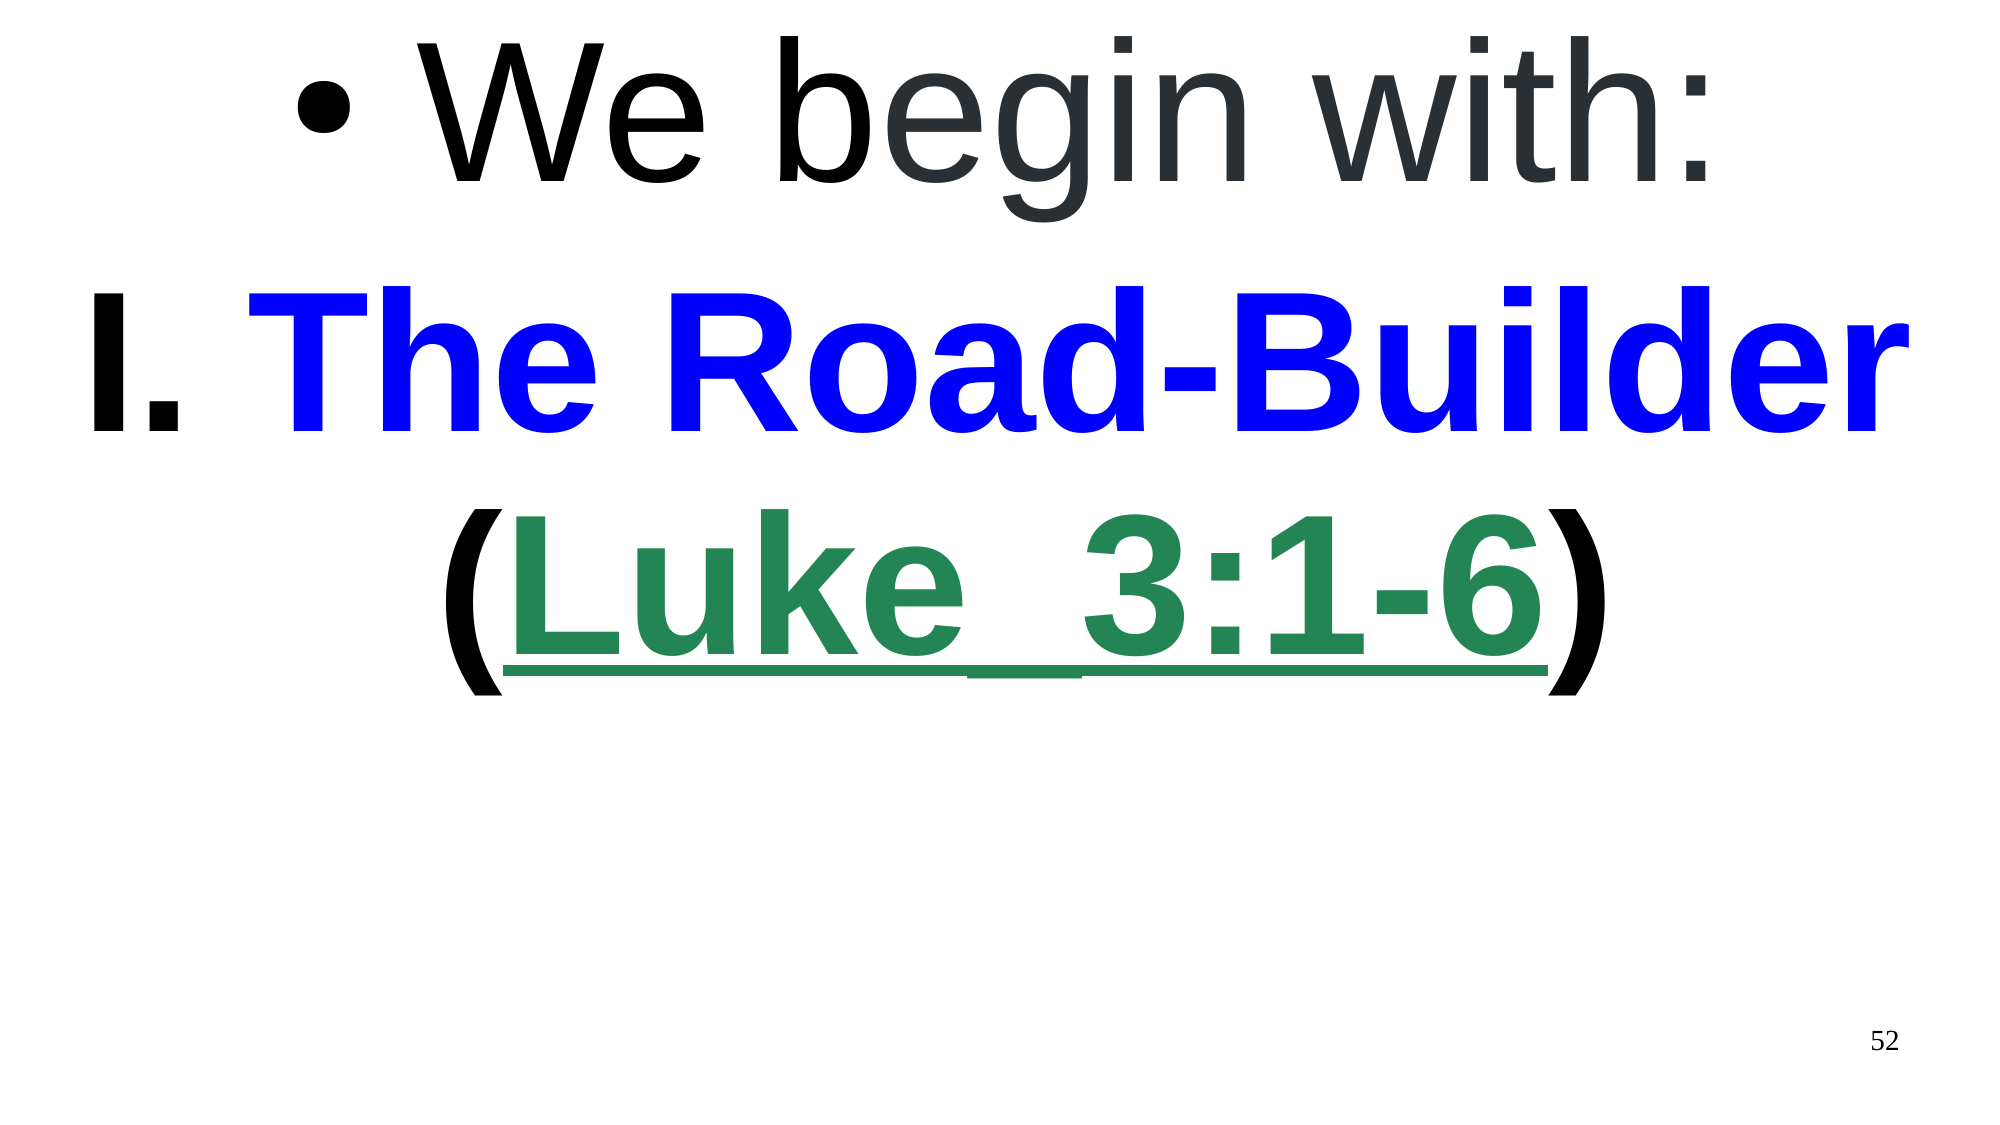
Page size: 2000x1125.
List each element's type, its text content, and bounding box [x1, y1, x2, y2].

list We begin with: I. The Road-Builder (Luke_3:1-6) [0, 0, 1996, 1123]
